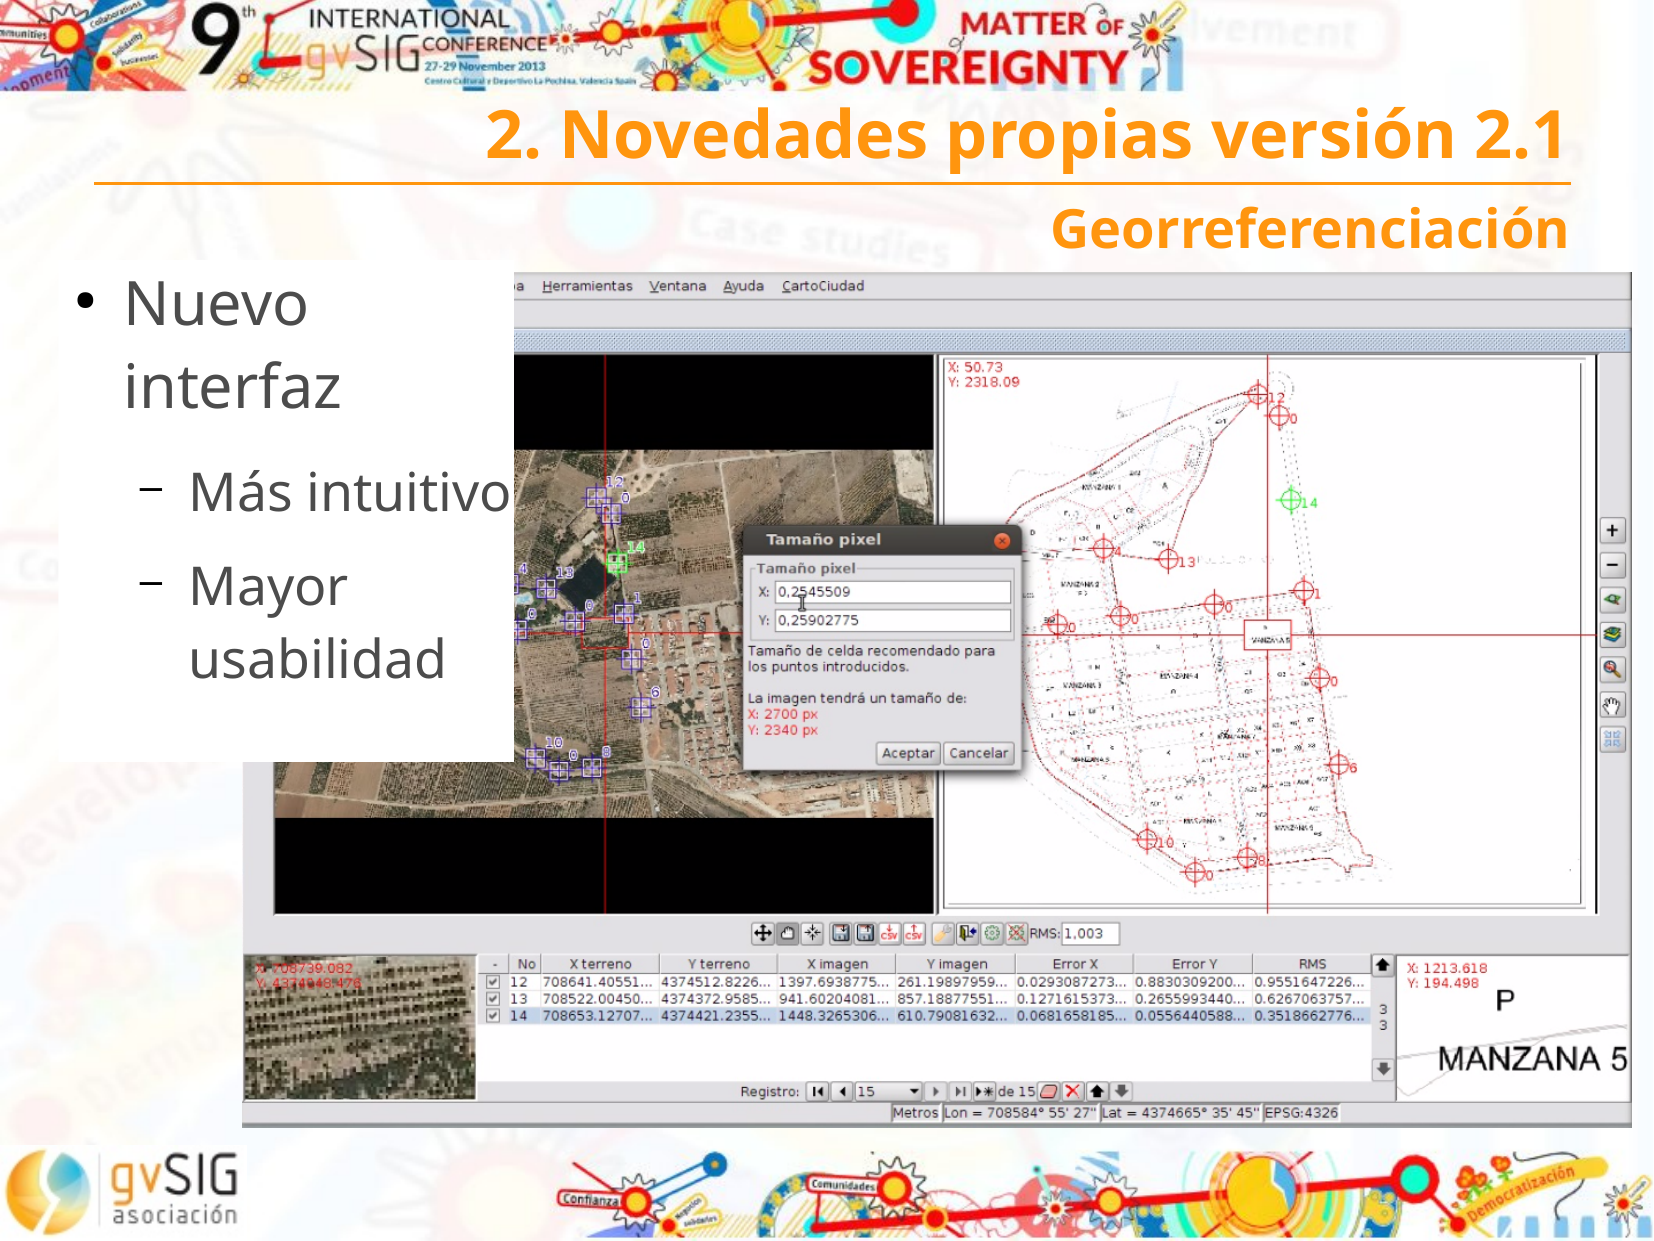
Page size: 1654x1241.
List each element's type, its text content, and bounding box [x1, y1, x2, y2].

title 2. Novedades propias versión 2.1 [82, 88, 1571, 178]
list Nuevo interfaz Más intuitivo Mayor usabilidad [58, 259, 514, 762]
picture [0, 0, 1654, 1241]
title Georreferenciación [82, 183, 1571, 272]
